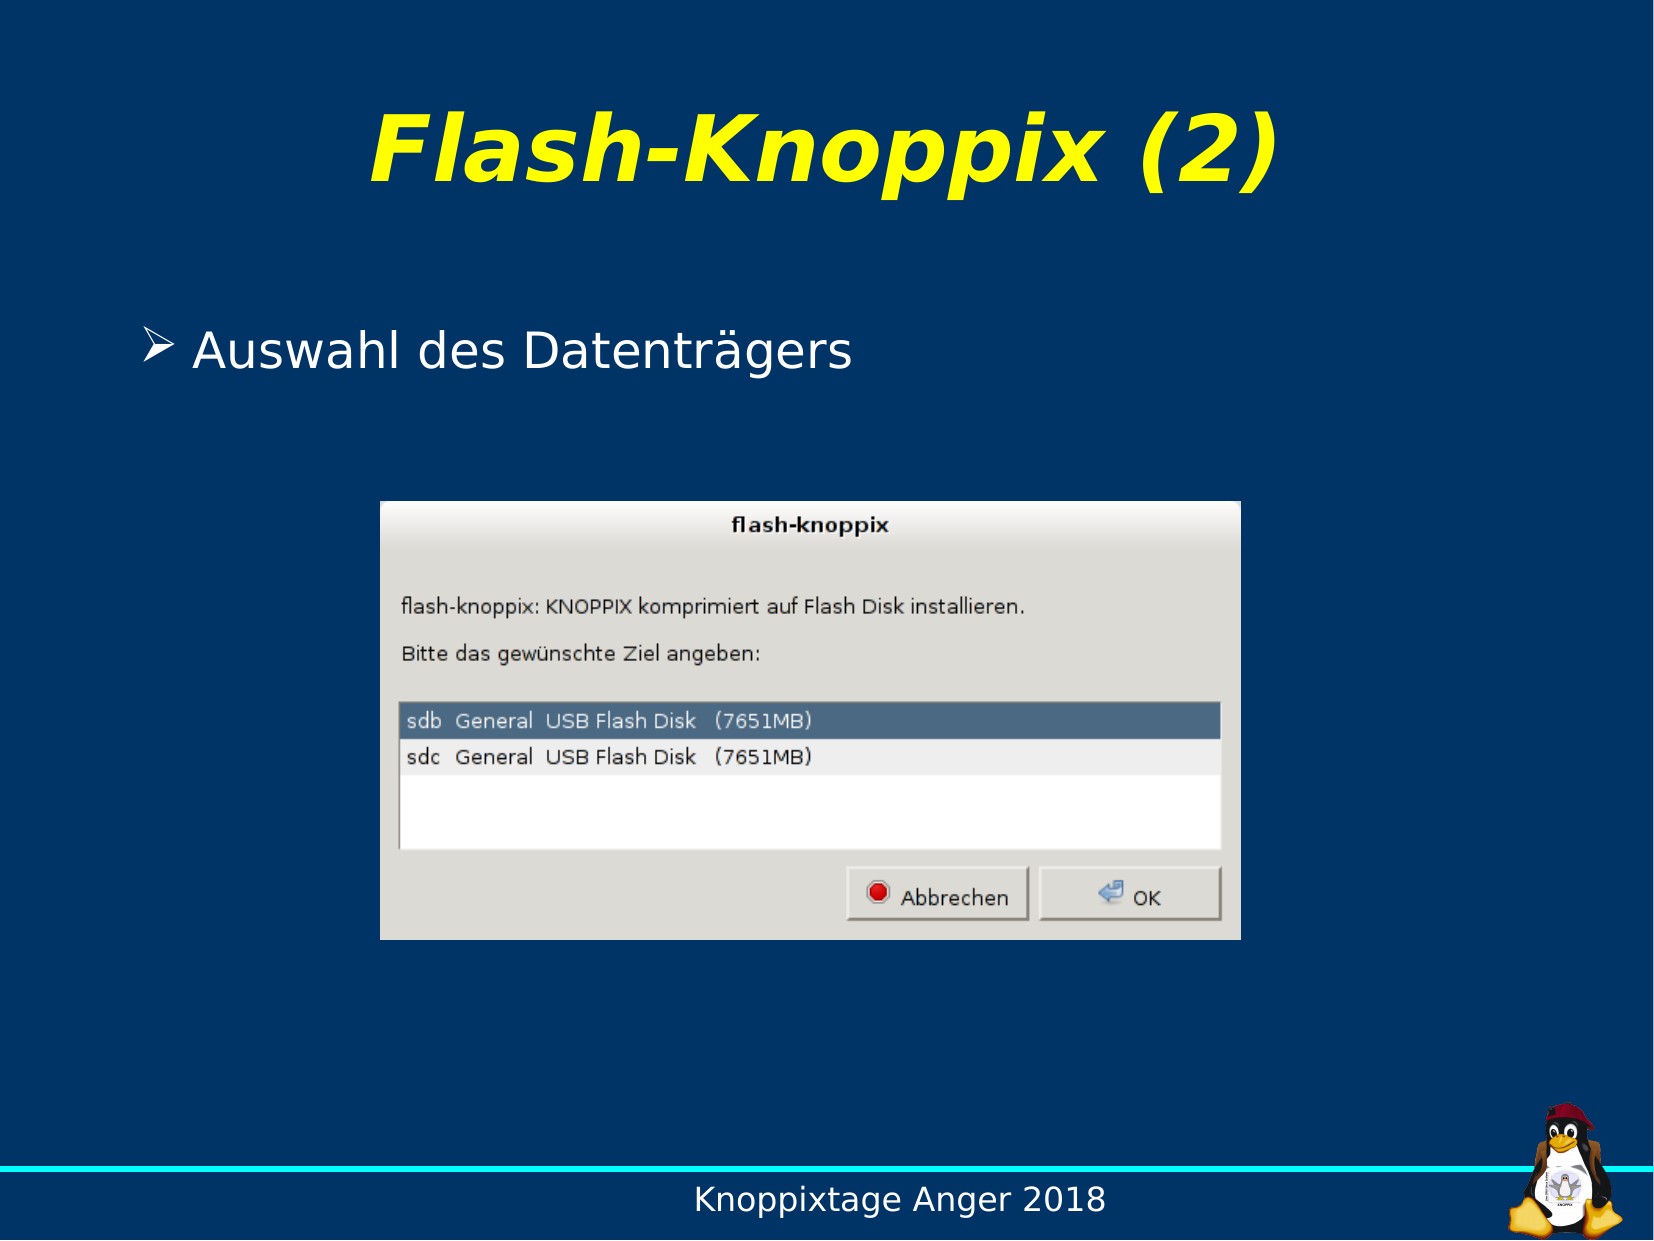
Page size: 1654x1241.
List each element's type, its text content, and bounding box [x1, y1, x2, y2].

picture [1505, 1100, 1625, 1241]
title Flash-Knoppix (2) [121, 46, 1534, 254]
list Auswahl des Datenträgers [121, 322, 1561, 1132]
picture [380, 501, 1241, 940]
